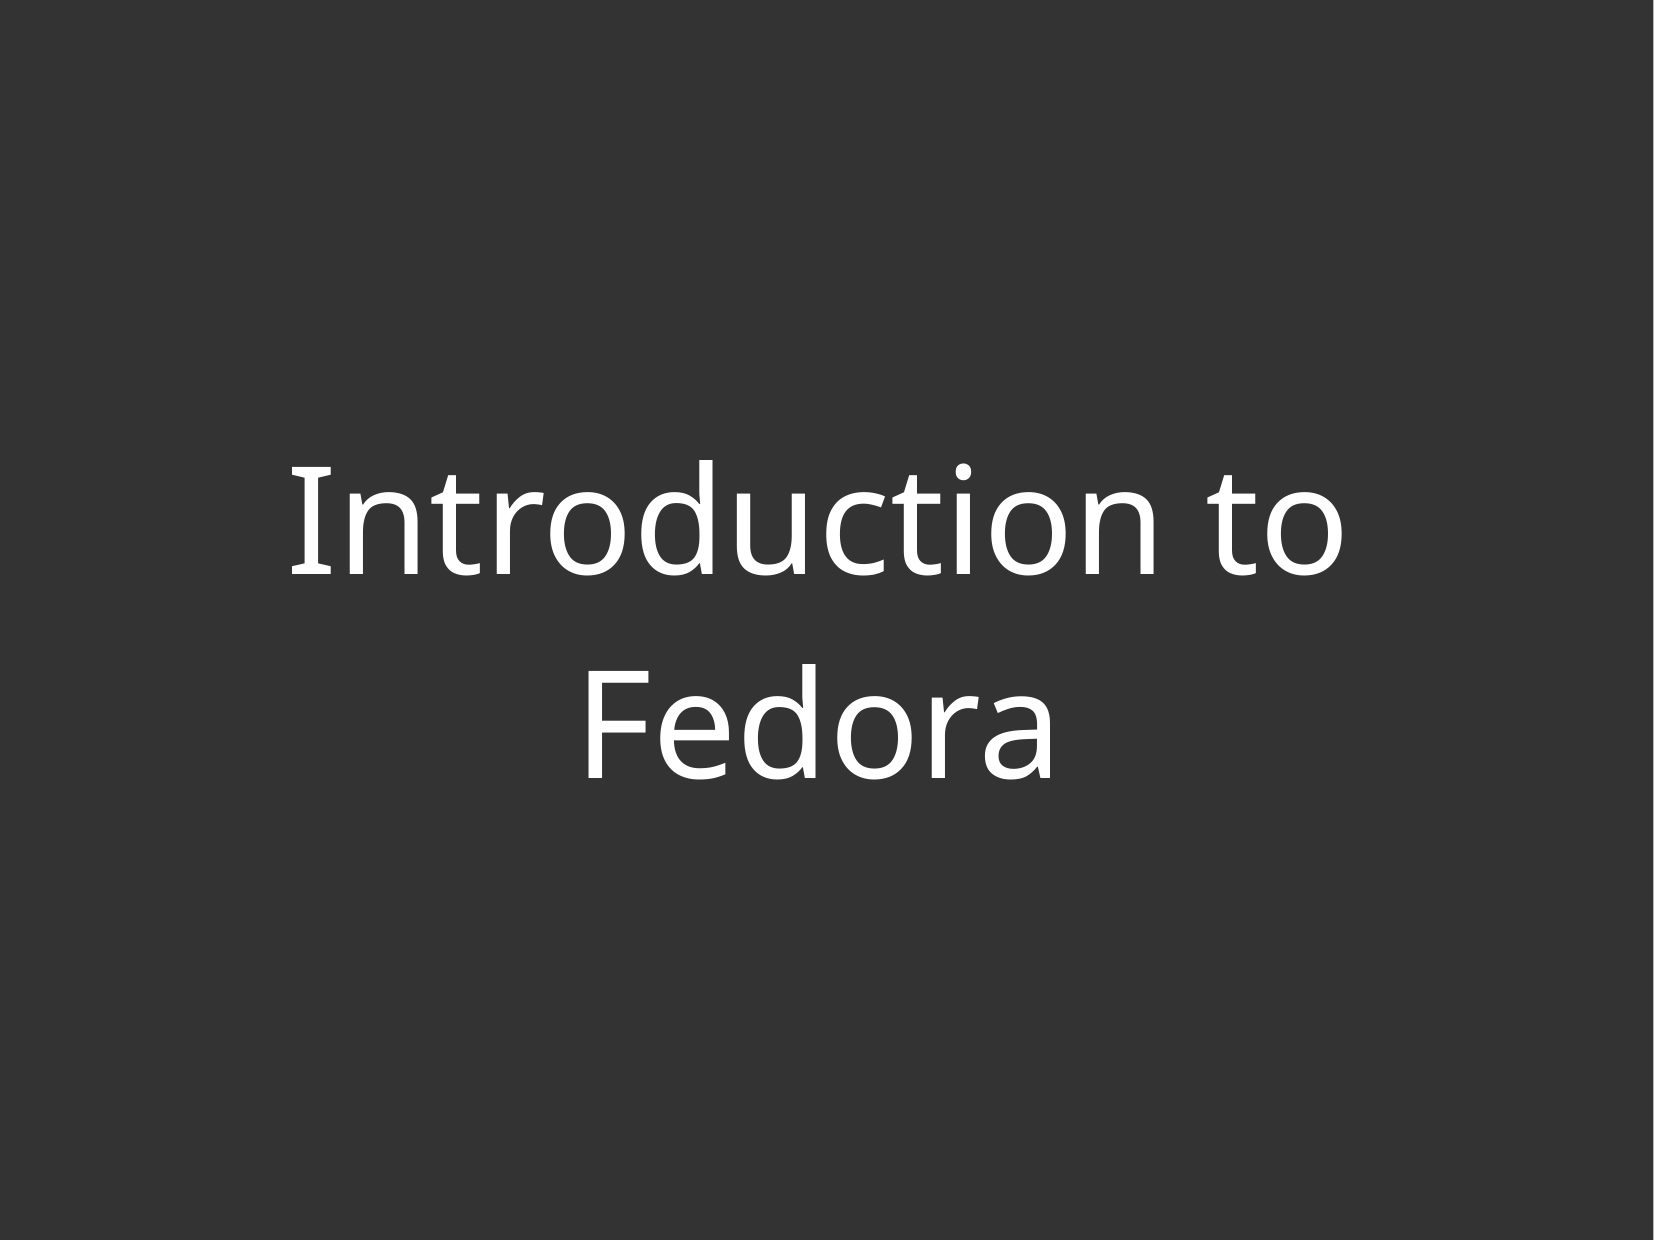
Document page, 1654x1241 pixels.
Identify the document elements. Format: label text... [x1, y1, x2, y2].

title Introduction to Fedora [74, 444, 1564, 794]
